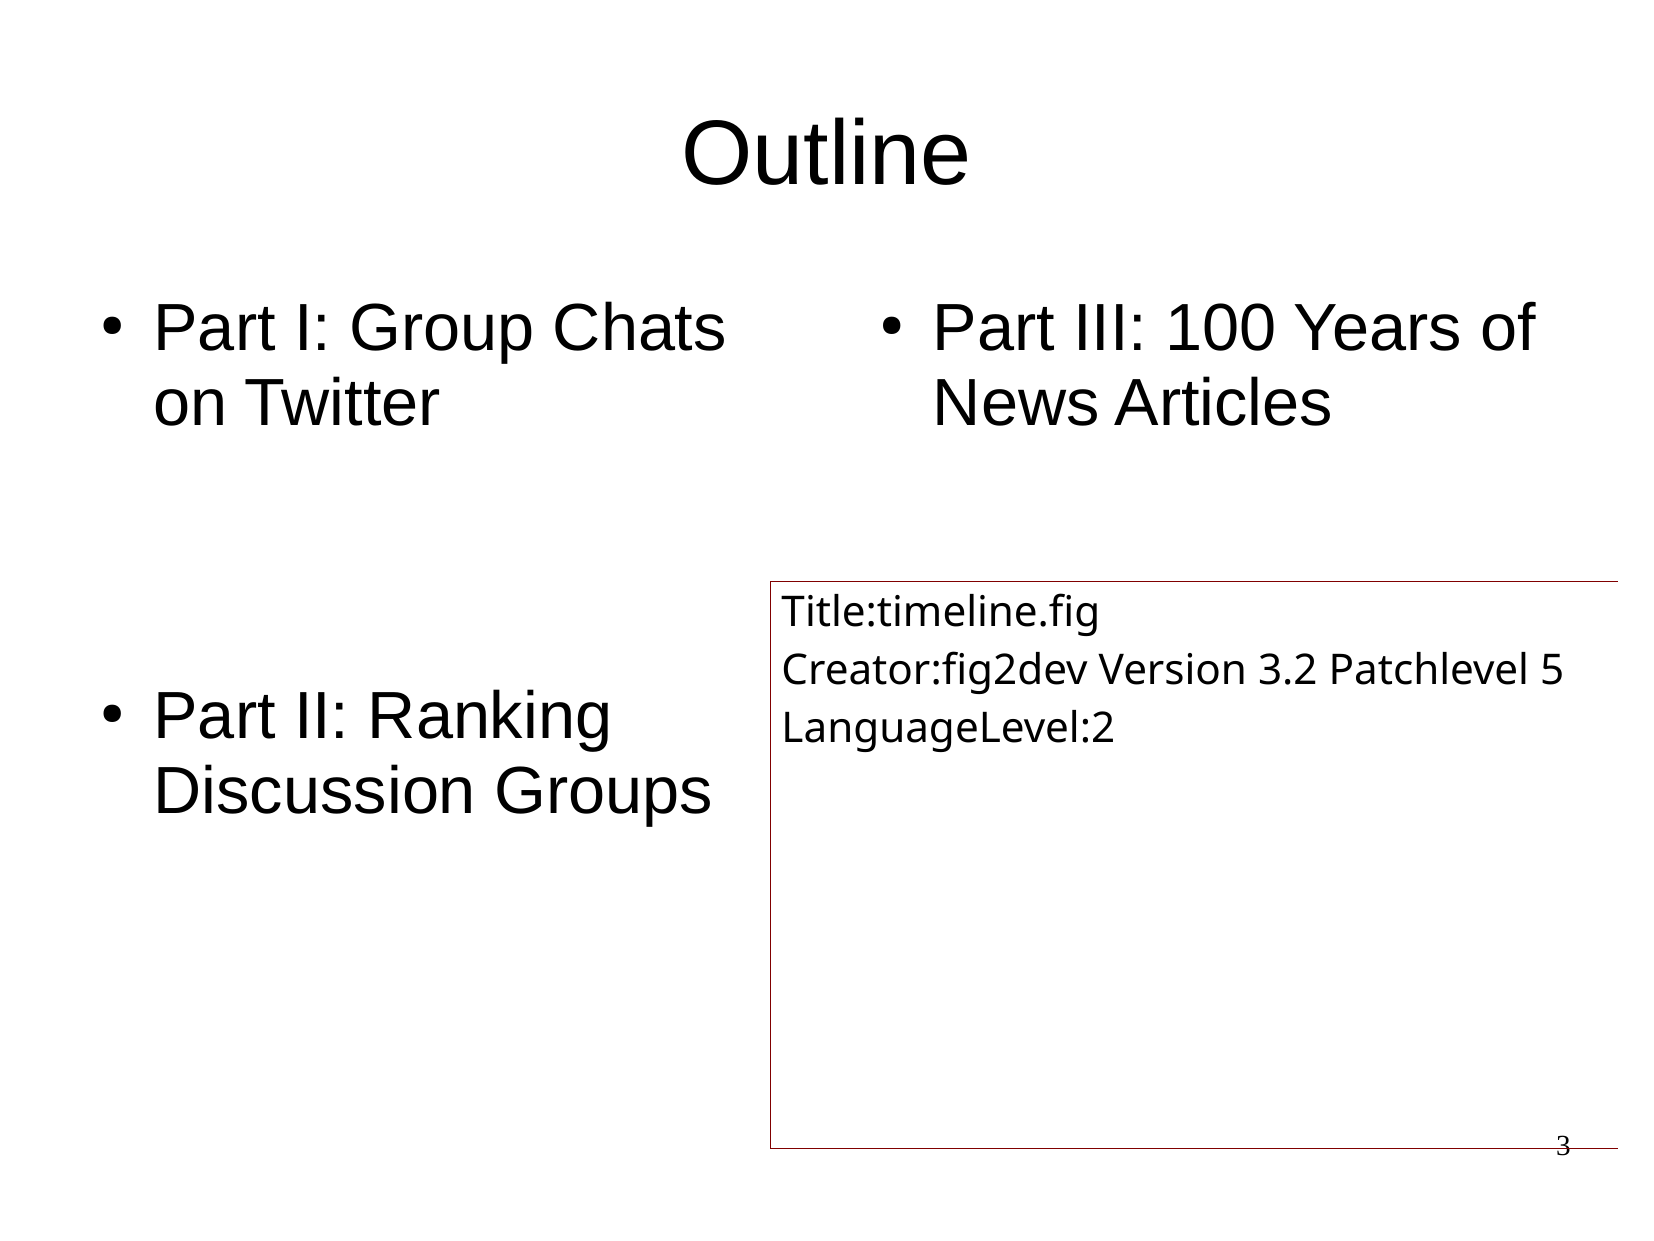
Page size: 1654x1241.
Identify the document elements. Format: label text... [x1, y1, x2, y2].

list Part I: Group Chats on Twitter Part II: Ranking Discussion Groups [82, 290, 792, 1010]
list Part III: 100 Years of News Articles [862, 290, 1571, 578]
title Outline [82, 49, 1571, 257]
picture [767, 578, 1618, 1149]
